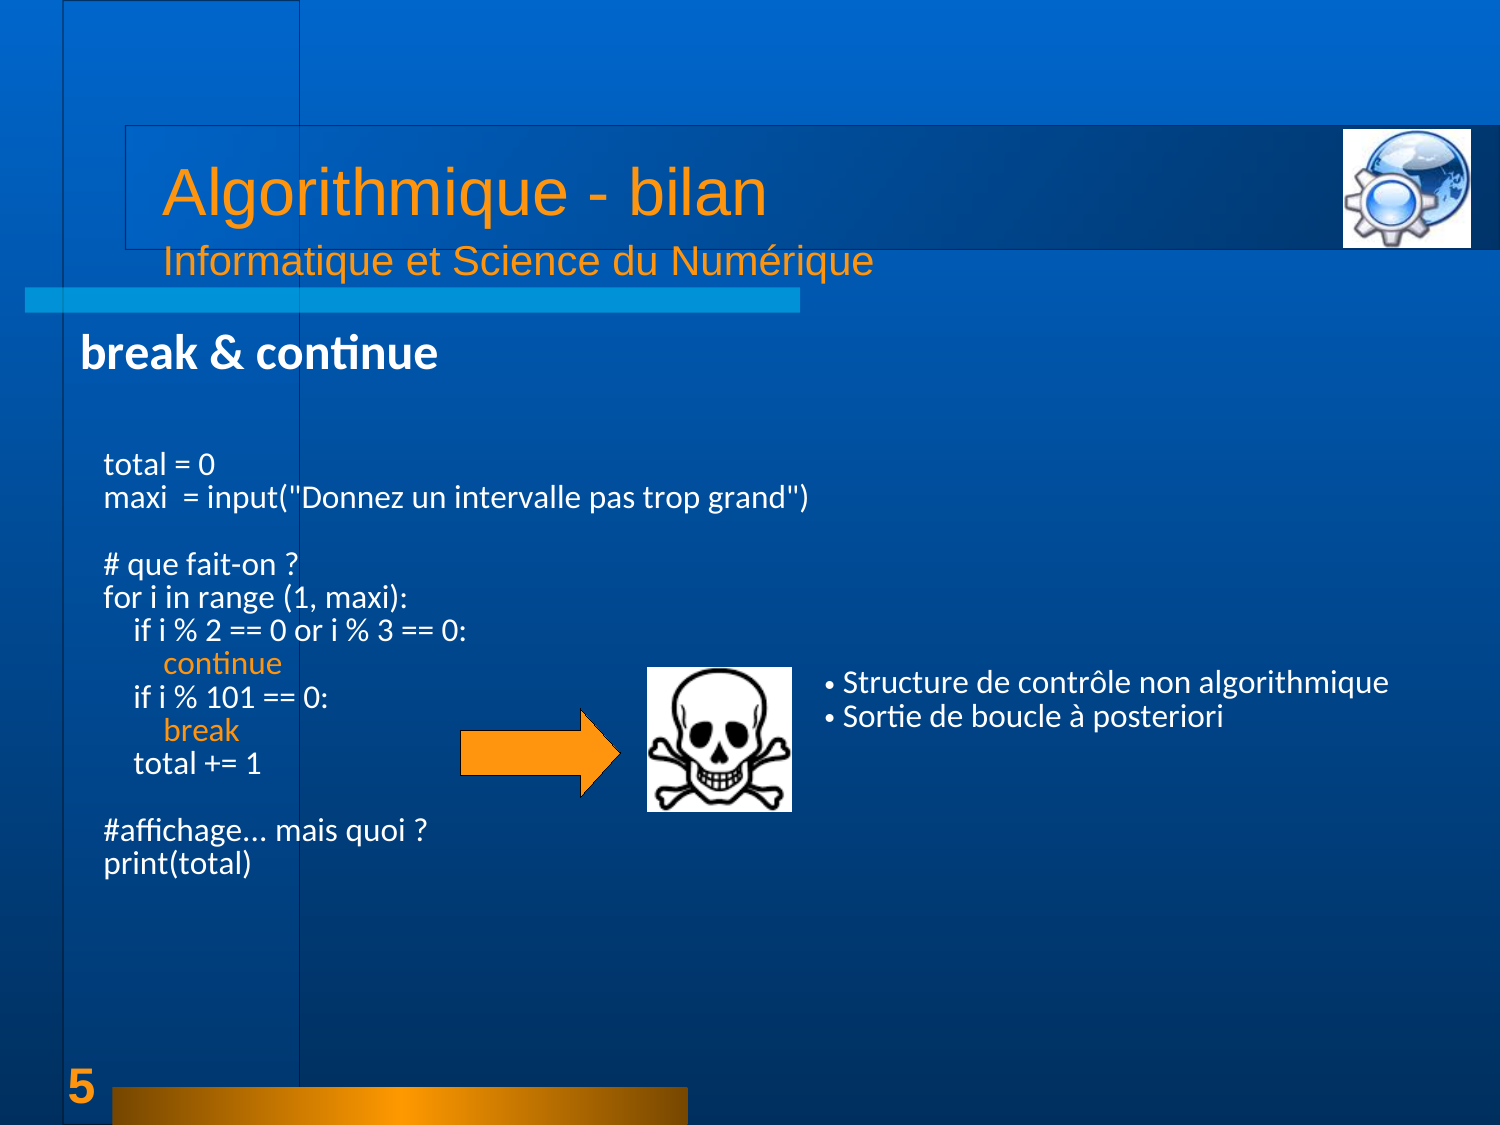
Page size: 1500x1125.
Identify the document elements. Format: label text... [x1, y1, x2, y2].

text_box total = 0 maxi = input("Donnez un intervalle pas trop grand") # que fait-on ? for i in range (1, maxi): if i % 2 == 0 or i % 3 == 0: continue if i % 101 == 0: break total += 1 #affichage... mais quoi ? print(total) [88, 442, 857, 1029]
picture [647, 667, 792, 812]
text_box [460, 708, 621, 798]
text_box Structure de contrôle non algorithmique Sortie de boucle à posteriori [809, 661, 1430, 799]
picture [1343, 129, 1471, 248]
text_box break & continue [64, 325, 1335, 427]
